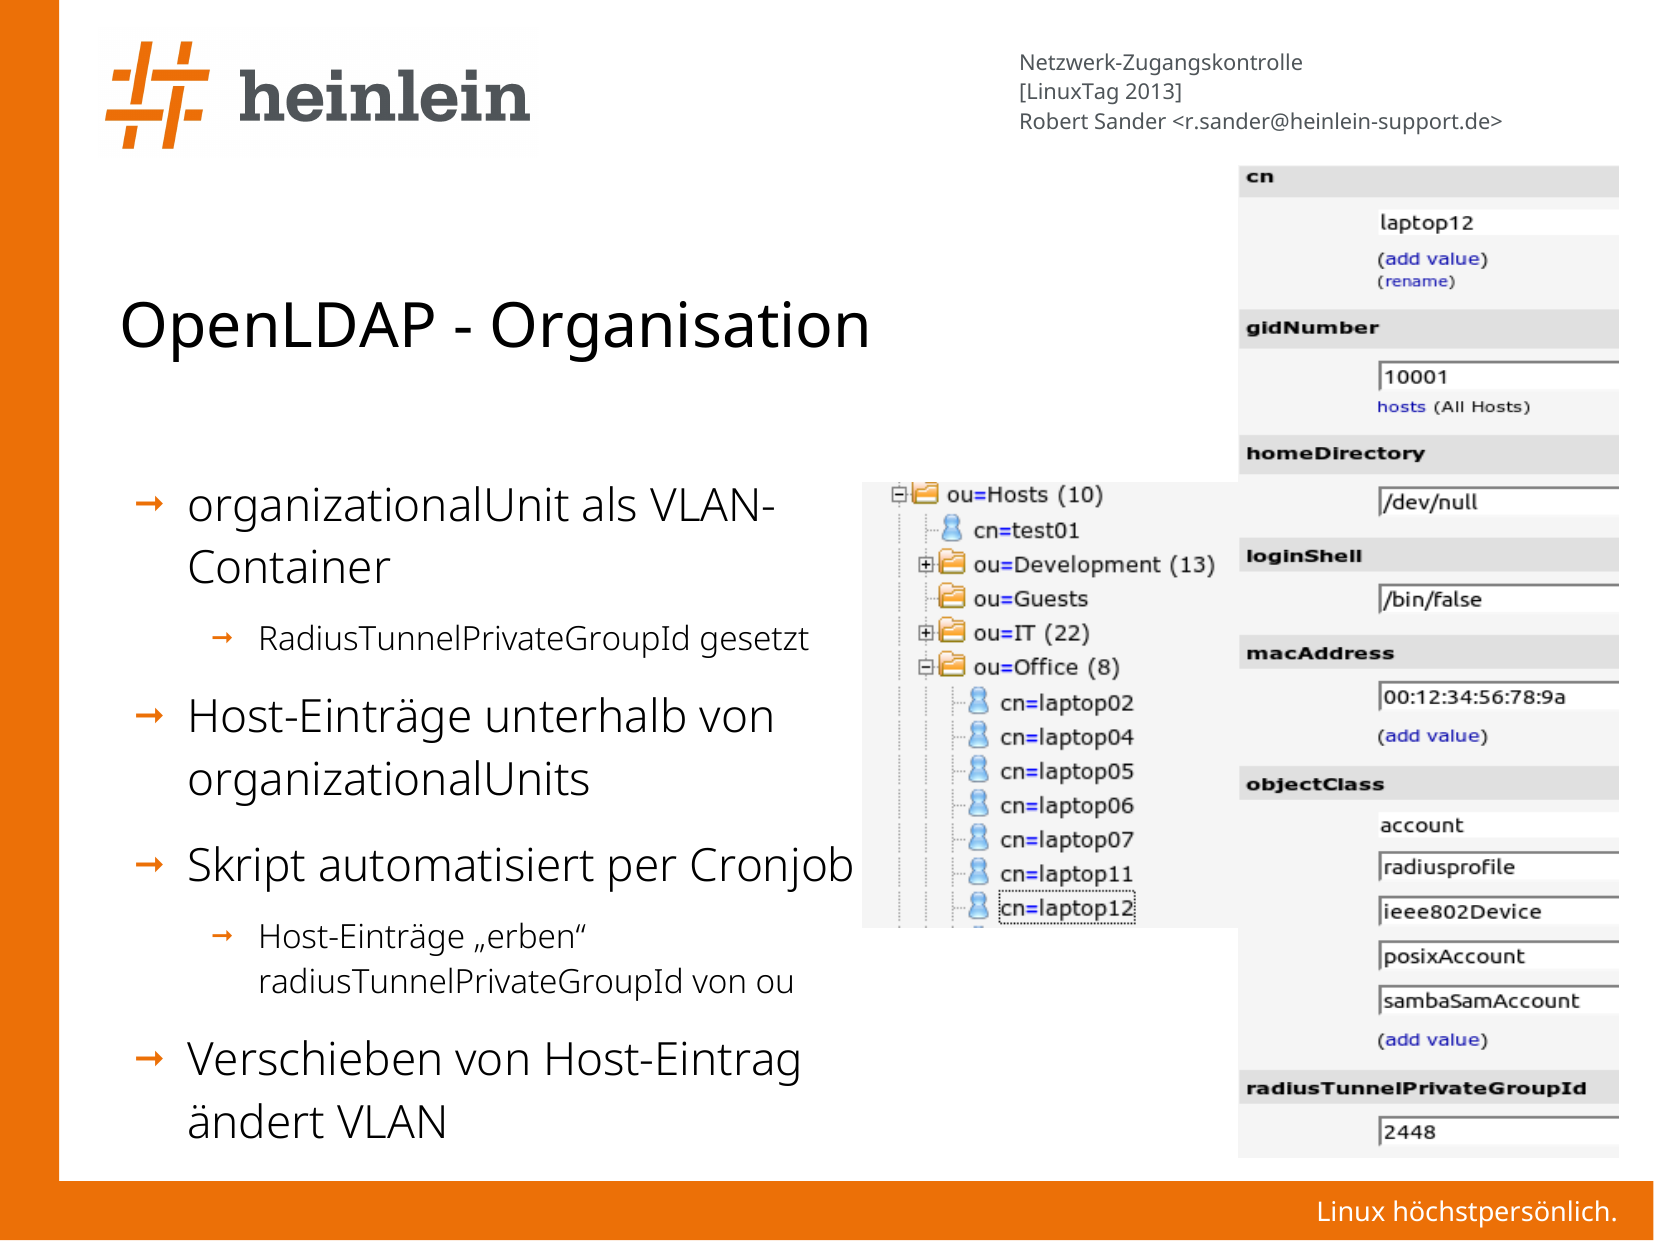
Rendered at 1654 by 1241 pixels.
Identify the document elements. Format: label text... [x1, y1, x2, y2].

list organizationalUnit als VLAN-Container RadiusTunnelPrivateGroupId gesetzt Host-Einträge unterhalb von organizationalUnits Skript automatisiert per Cronjob Host-Einträge „erben“ radiusTunnelPrivateGroupId von ou Verschieben von Host-Eintrag ändert VLAN [116, 471, 886, 1146]
picture [886, 165, 1619, 1158]
picture [98, 27, 539, 158]
title OpenLDAP - Organisation [119, 248, 1238, 367]
